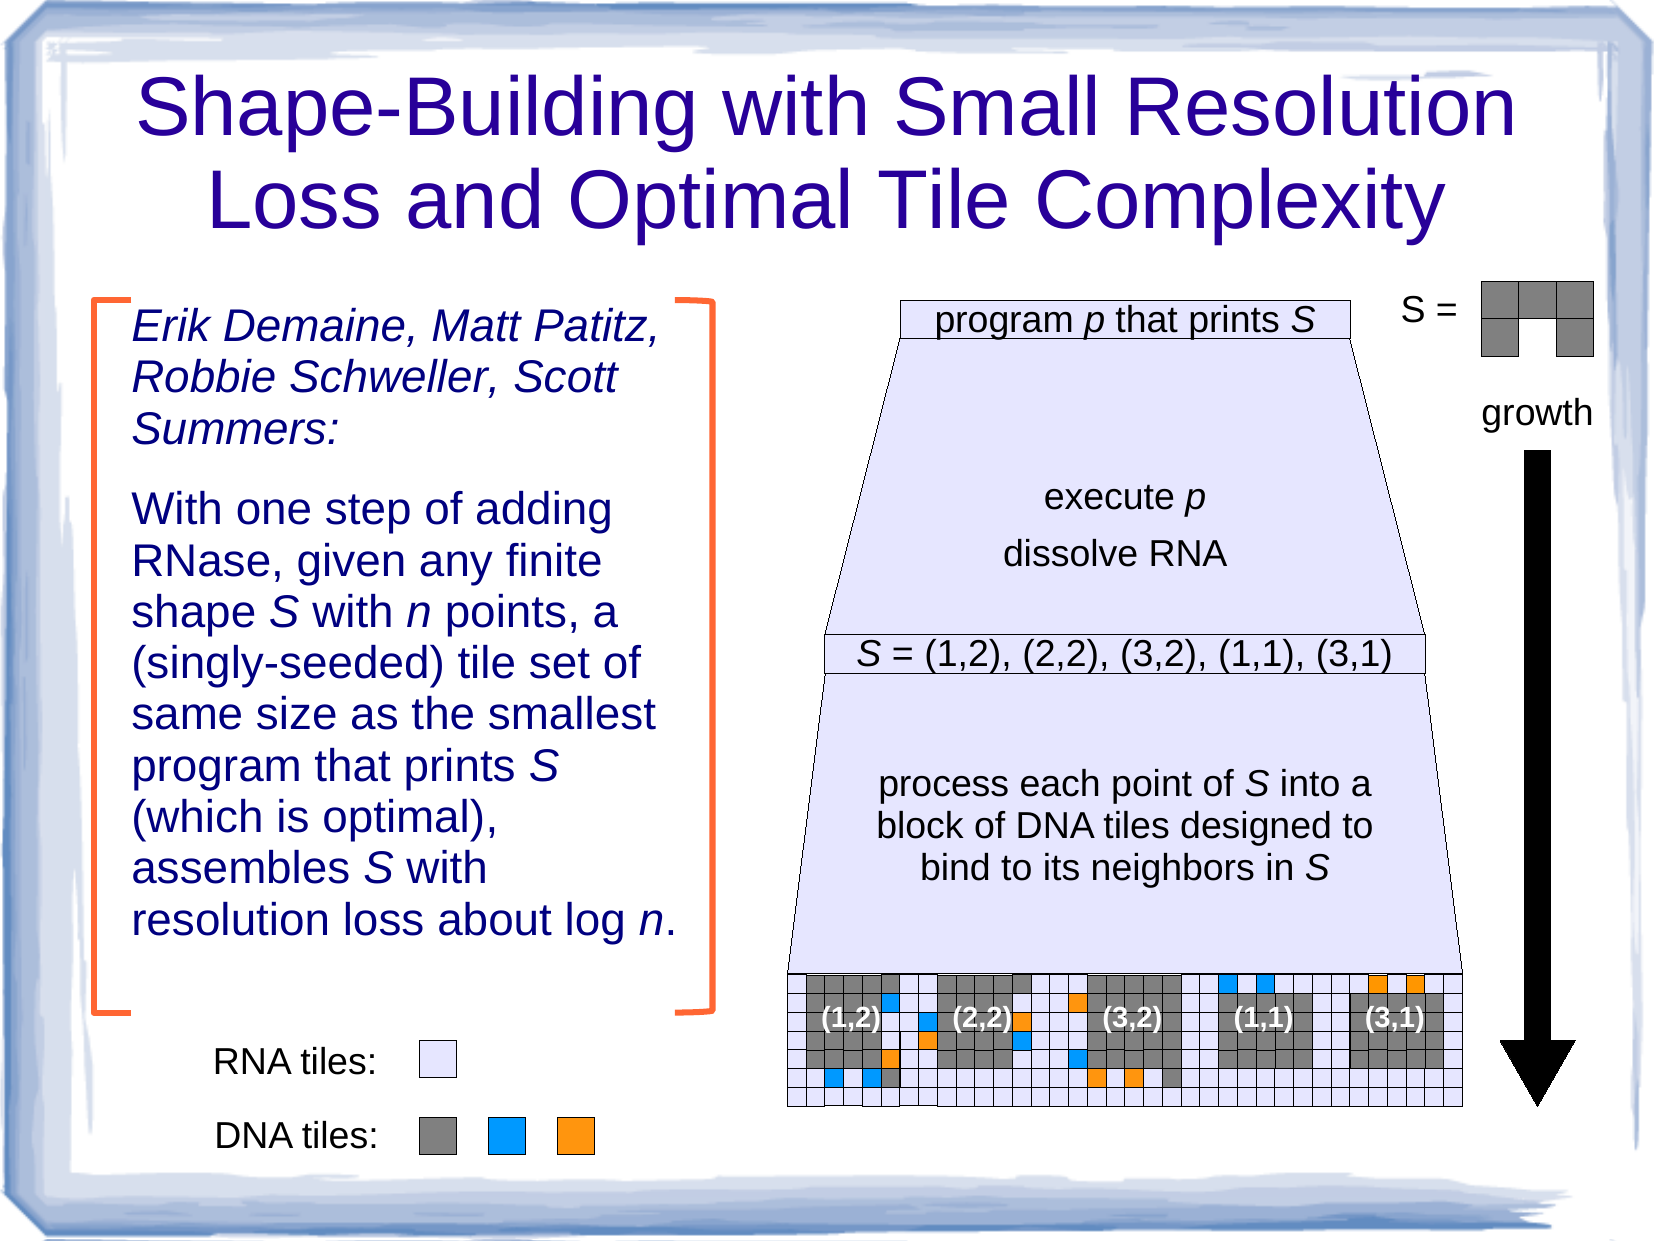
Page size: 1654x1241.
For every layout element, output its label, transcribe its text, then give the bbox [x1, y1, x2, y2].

text_box (2,2) [937, 993, 1032, 1043]
text_box [557, 1117, 595, 1155]
text_box (3,1) [1350, 993, 1444, 1042]
text_box S = [1382, 281, 1477, 339]
text_box dissolve RNA [1003, 532, 1278, 579]
text_box process each point of S into a block of DNA tiles designed to bind to its neighbors in S [825, 755, 1426, 897]
text_box growth [1425, 383, 1651, 441]
list Erik Demaine, Matt Patitz, Robbie Schweller, Scott Summers: With one step of adding RNase, given any finite shape S with n points, a (singly-seeded) tile set of same size as the smallest program that prints S (which is optimal), assembles S with resolution loss about log n. [131, 300, 696, 942]
text_box [787, 674, 1463, 1107]
text_box [824, 338, 1425, 634]
text_box [488, 1117, 526, 1155]
text_box (1,1) [1218, 993, 1313, 1042]
text_box (3,2) [1087, 993, 1182, 1043]
text_box [1500, 450, 1576, 1107]
text_box [1481, 281, 1594, 357]
text_box program p that prints S [900, 300, 1351, 339]
picture [0, 0, 1654, 1241]
text_box S = (1,2), (2,2), (3,2), (1,1), (3,1) [824, 634, 1426, 674]
text_box RNA tiles: [213, 1040, 401, 1083]
title Shape-Building with Small Resolution Loss and Optimal Tile Complexity [82, 49, 1571, 257]
text_box execute p [900, 468, 1351, 526]
text_box [419, 1117, 457, 1155]
text_box [419, 1040, 457, 1078]
text_box (1,2) [806, 993, 901, 1043]
text_box DNA tiles: [214, 1114, 401, 1157]
